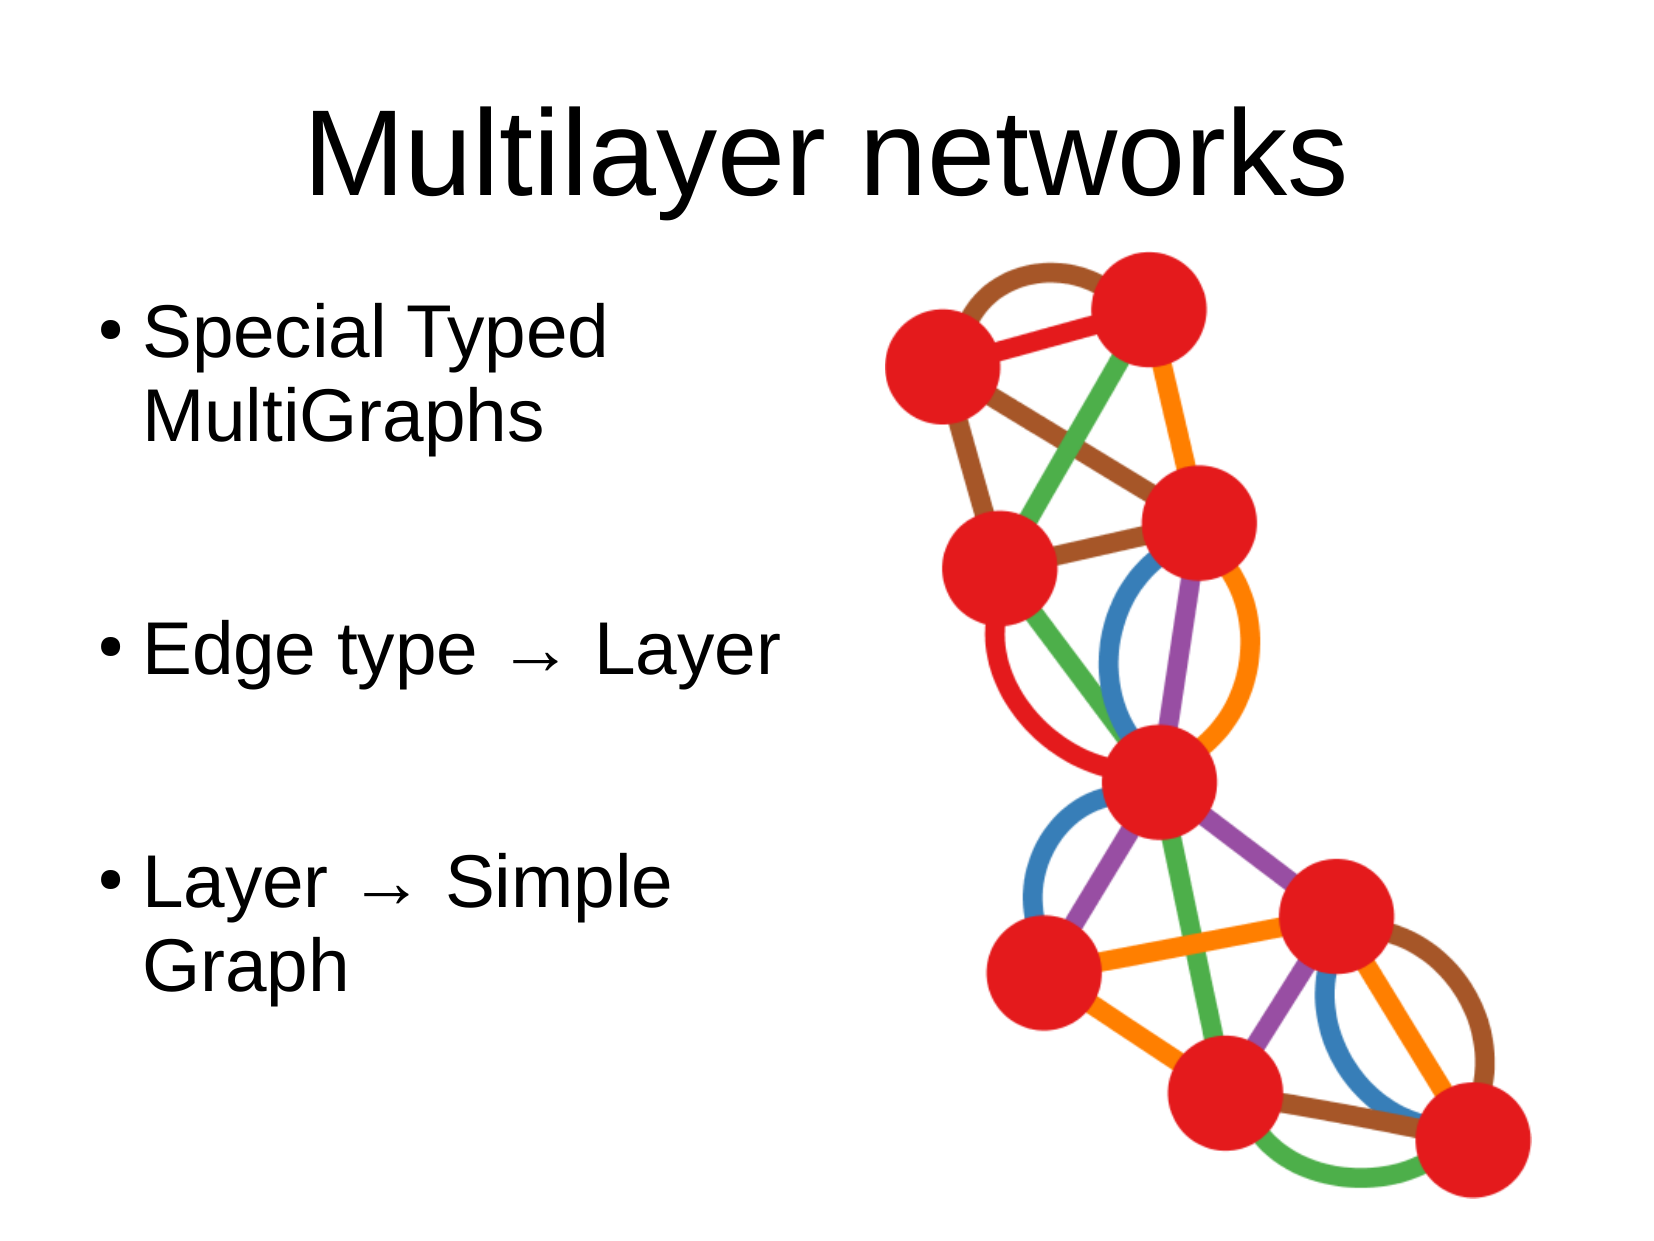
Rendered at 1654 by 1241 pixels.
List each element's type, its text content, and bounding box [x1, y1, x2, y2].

picture [885, 251, 1532, 1199]
title Multilayer networks [82, 49, 1571, 257]
list Special Typed MultiGraphs Edge type → Layer Layer → Simple Graph [82, 290, 809, 1010]
